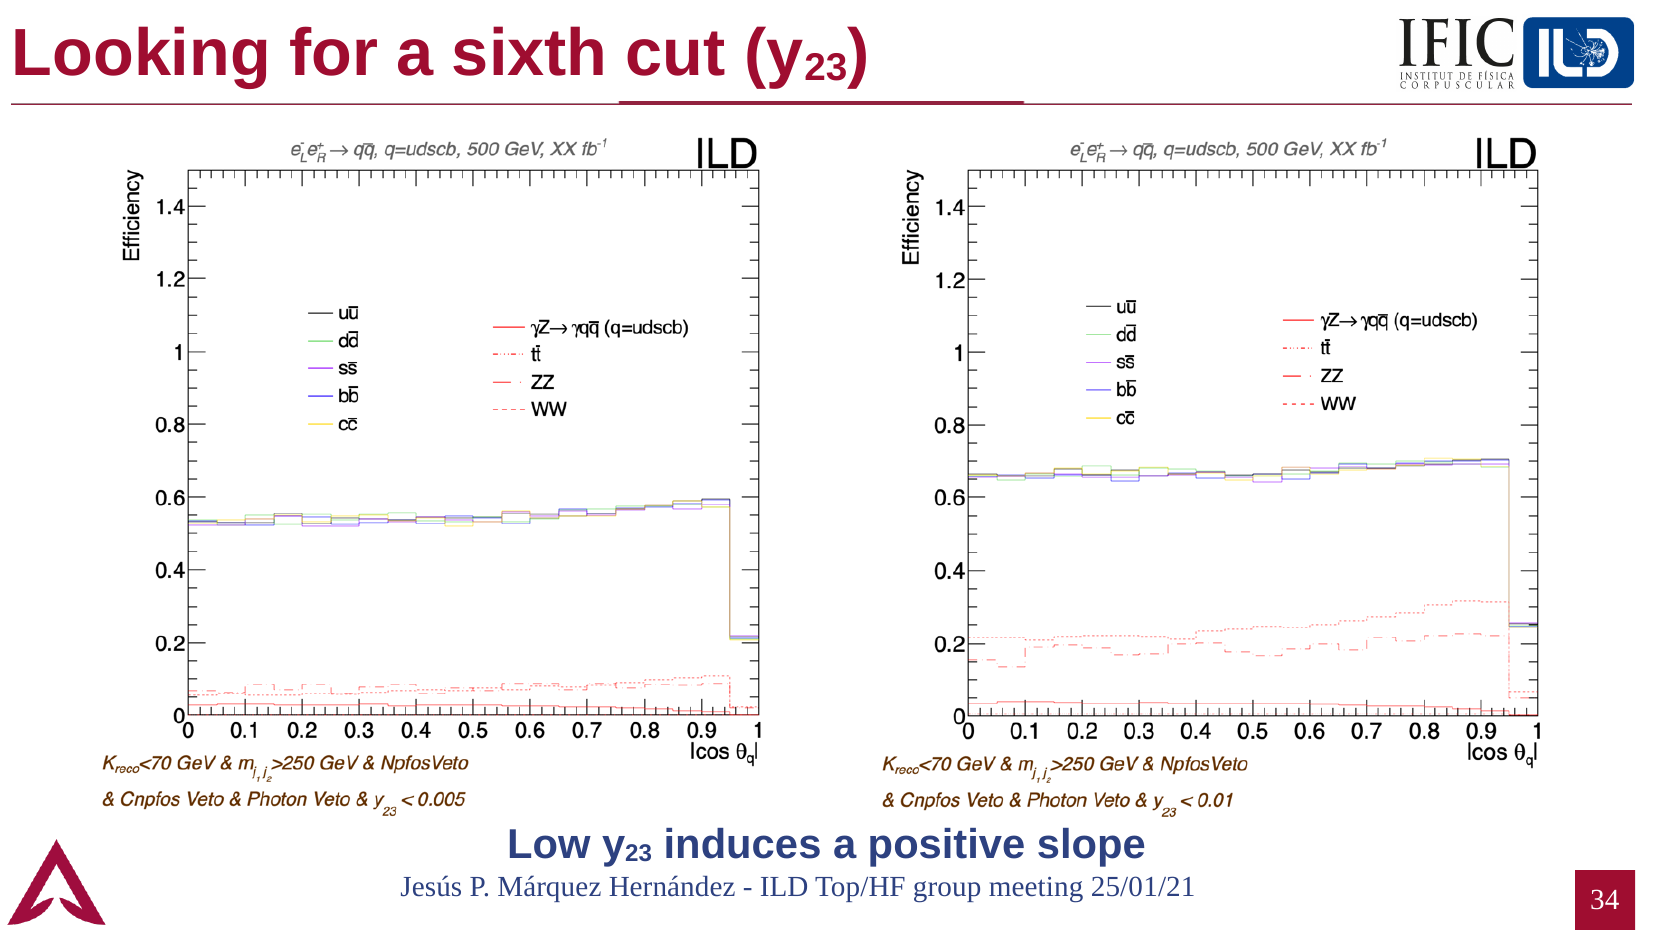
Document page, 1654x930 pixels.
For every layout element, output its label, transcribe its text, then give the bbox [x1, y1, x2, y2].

picture [1522, 14, 1635, 90]
picture [7, 839, 106, 925]
picture [1500, 16, 1517, 92]
title Looking for a sixth cut (y23) [11, 14, 1500, 102]
picture [11, 101, 1632, 105]
picture [853, 135, 1574, 827]
picture [73, 135, 795, 826]
text_box Low y23 induces a positive slope [361, 810, 1292, 878]
